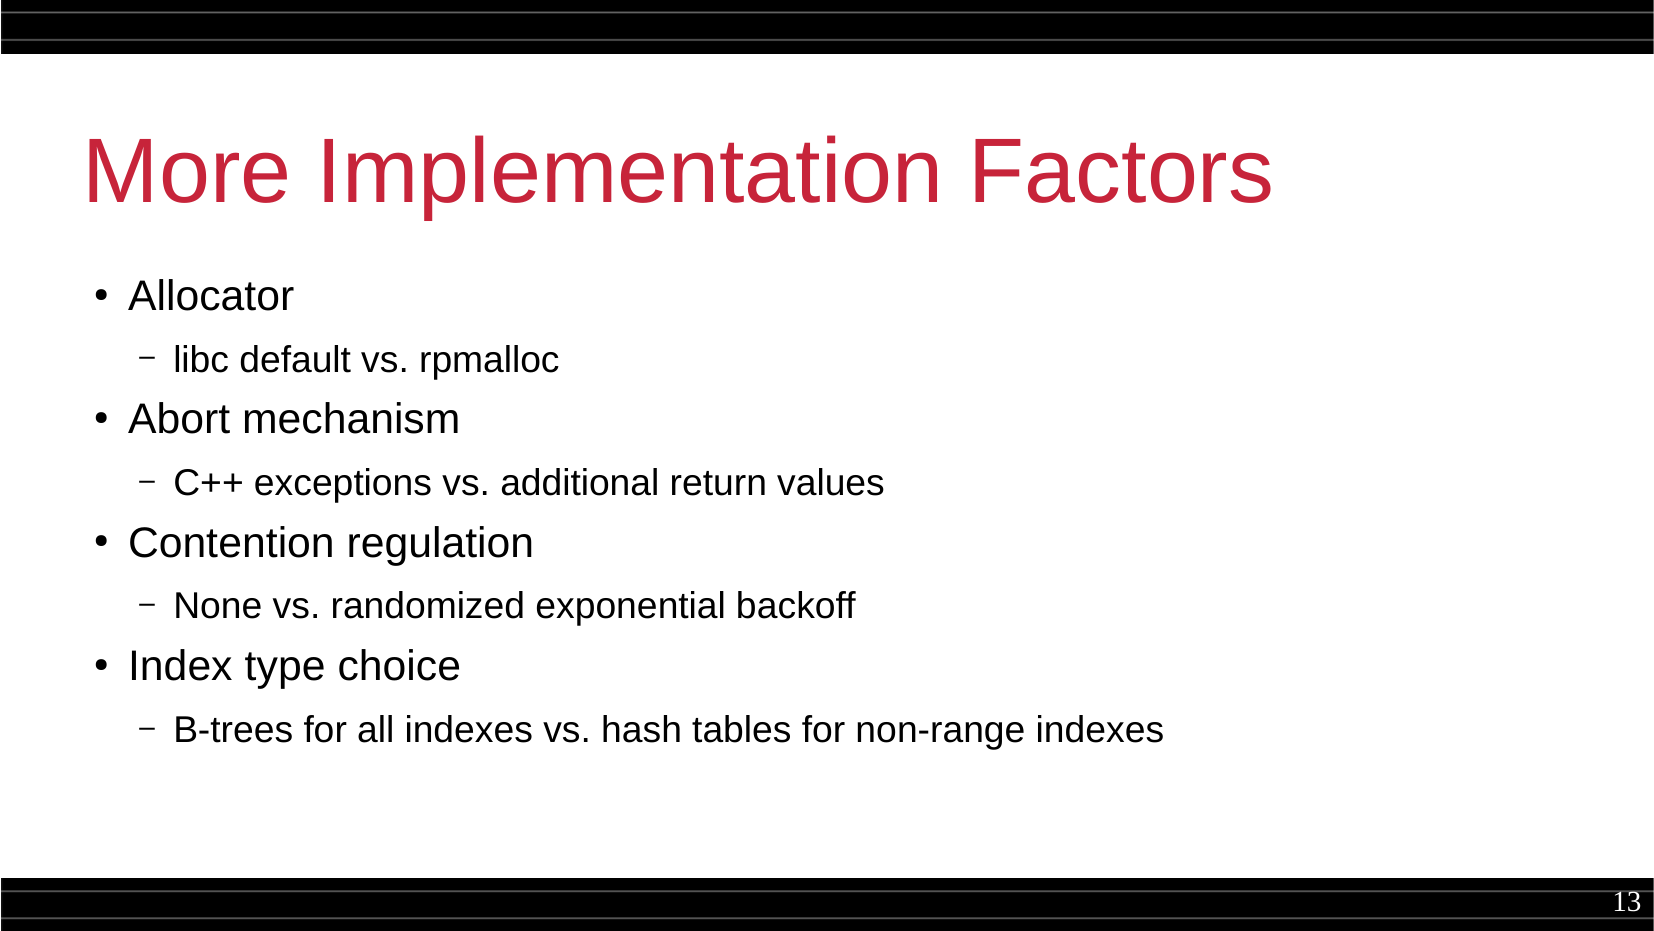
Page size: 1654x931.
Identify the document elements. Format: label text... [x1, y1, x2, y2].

list Allocator libc default vs. rpmalloc Abort mechanism C++ exceptions vs. additional return values Contention regulation None vs. randomized exponential backoff Index type choice B-trees for all indexes vs. hash tables for non-range indexes [82, 271, 1571, 758]
picture [1, 0, 1654, 54]
title More Implementation Factors [82, 92, 1571, 249]
picture [1, 878, 1654, 931]
